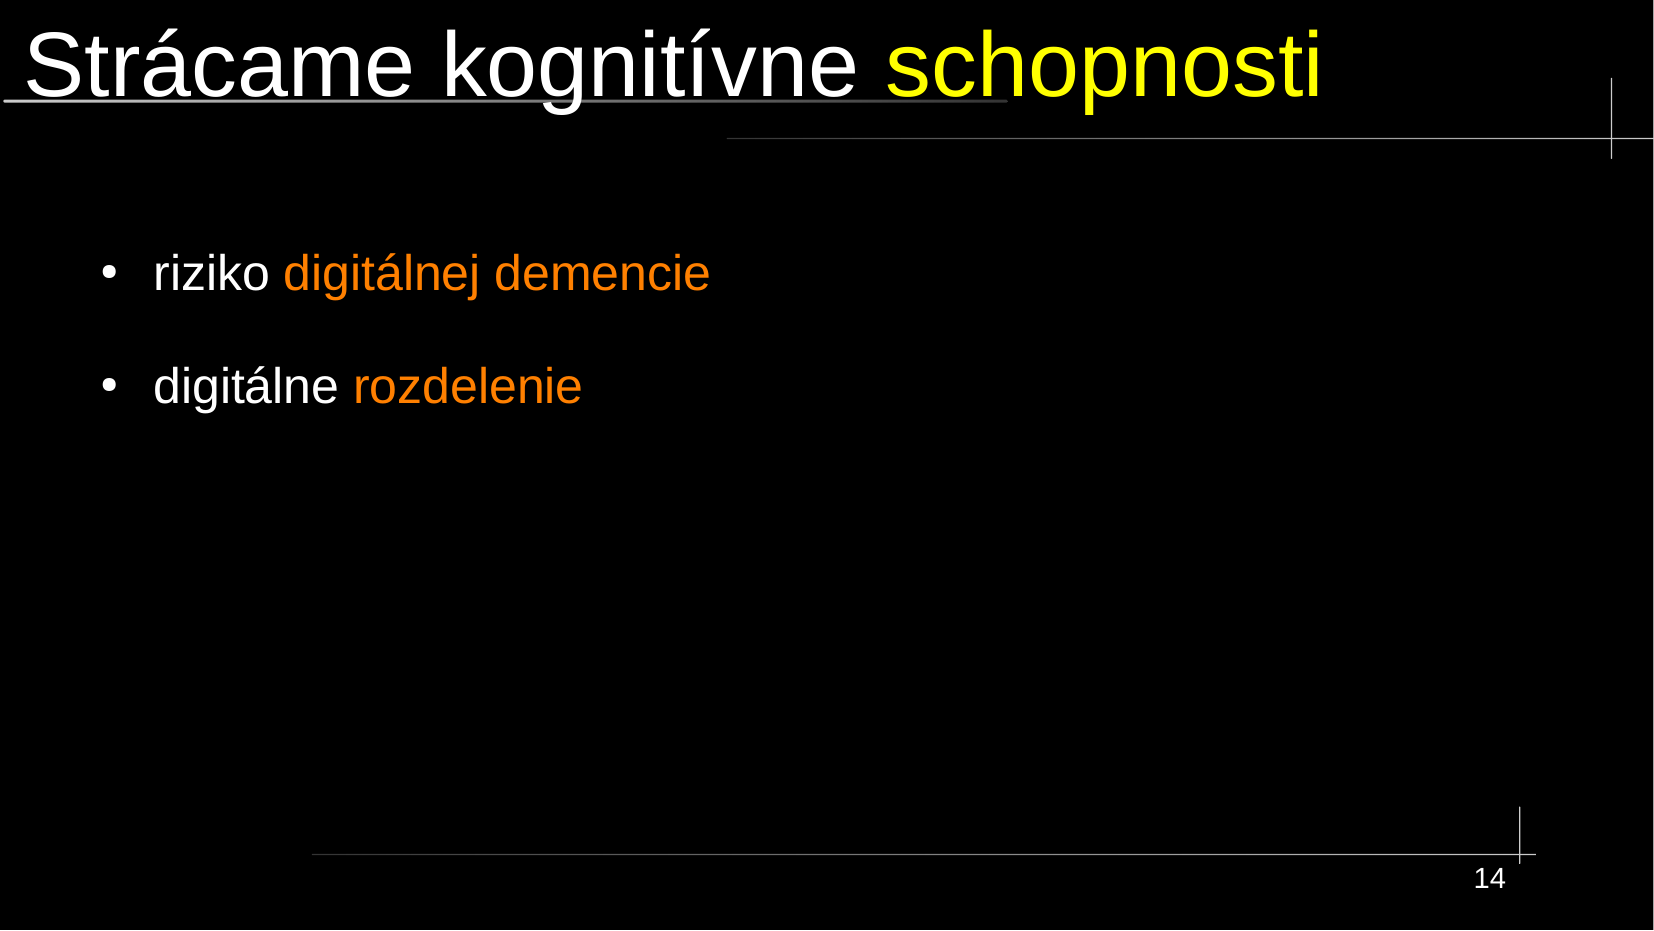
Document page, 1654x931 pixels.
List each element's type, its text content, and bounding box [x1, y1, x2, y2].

list riziko digitálnej demencie digitálne rozdelenie [82, 217, 1571, 758]
title Strácame kognitívne schopnosti [23, 11, 1589, 119]
